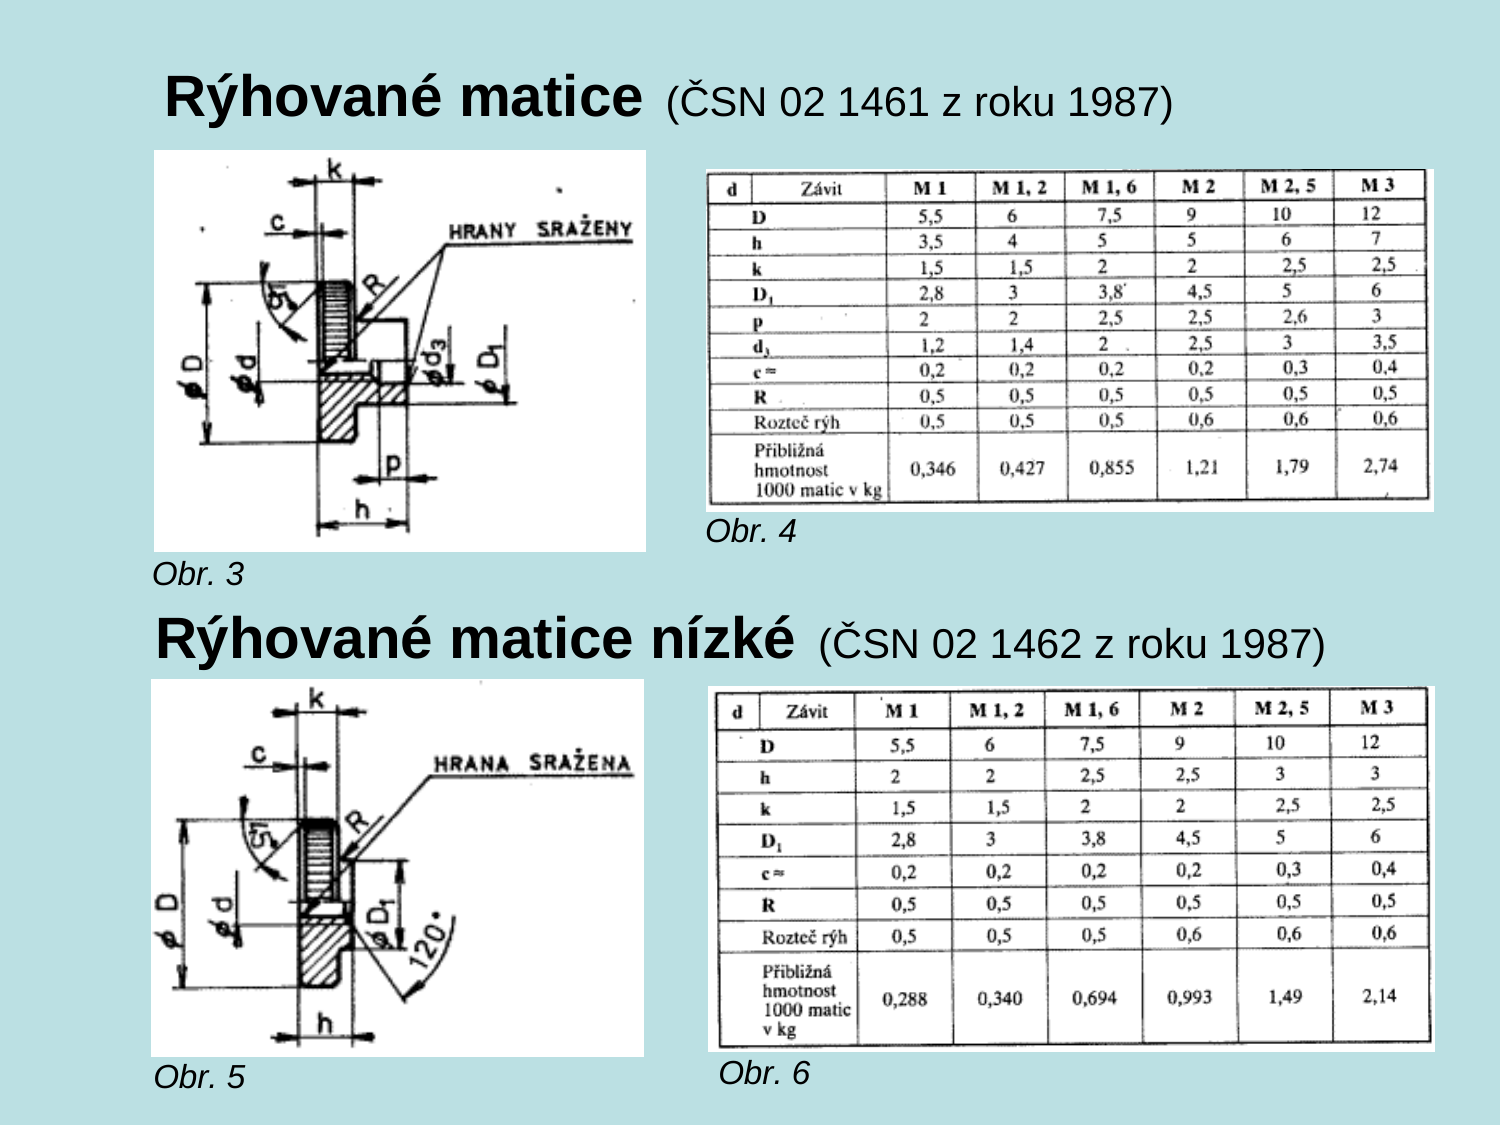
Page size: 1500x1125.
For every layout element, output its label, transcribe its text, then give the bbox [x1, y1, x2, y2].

text_box Rýhované matice nízké (ČSN 02 1462 z roku 1987) [140, 592, 1437, 679]
picture [706, 169, 1434, 512]
text_box Rýhované matice (ČSN 02 1461 z roku 1987) [150, 50, 1207, 136]
picture [151, 679, 644, 1057]
text_box Obr. 3 [151, 551, 289, 592]
picture [708, 686, 1435, 1052]
text_box Obr. 5 [135, 1055, 273, 1096]
text_box Obr. 6 [705, 1050, 843, 1091]
picture [154, 150, 646, 552]
text_box Obr. 4 [704, 509, 842, 550]
